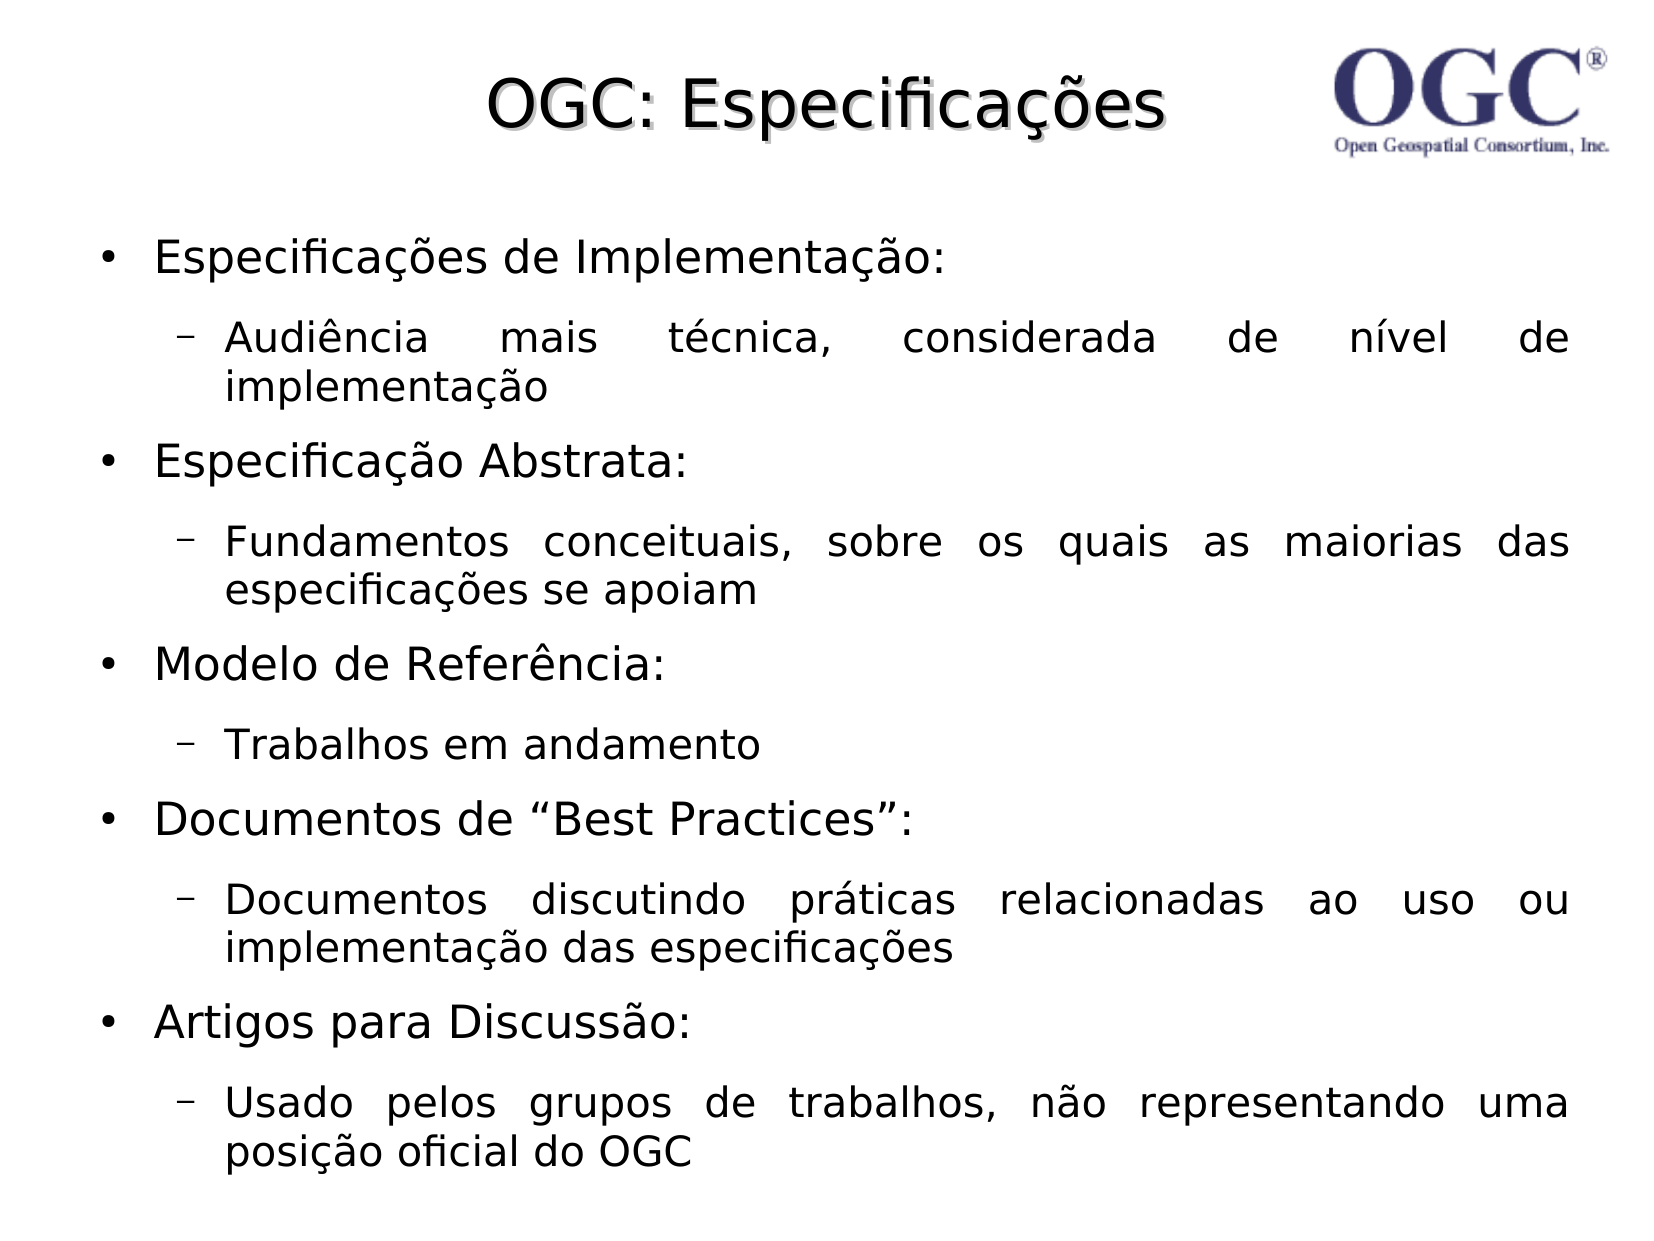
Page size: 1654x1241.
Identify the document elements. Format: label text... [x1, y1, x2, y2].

picture [1320, 23, 1625, 178]
list Especificações de Implementação: Audiência mais técnica, considerada de nível de implementação Especificação Abstrata: Fundamentos conceituais, sobre os quais as maiorias das especificações se apoiam Modelo de Referência: Trabalhos em andamento Documentos de “Best Practices”: Documentos discutindo práticas relacionadas ao uso ou implementação das especificações Artigos para Discussão: Usado pelos grupos de trabalhos, não representando uma posição oficial do OGC [82, 231, 1571, 1177]
title OGC: Especificações [59, 25, 1595, 184]
